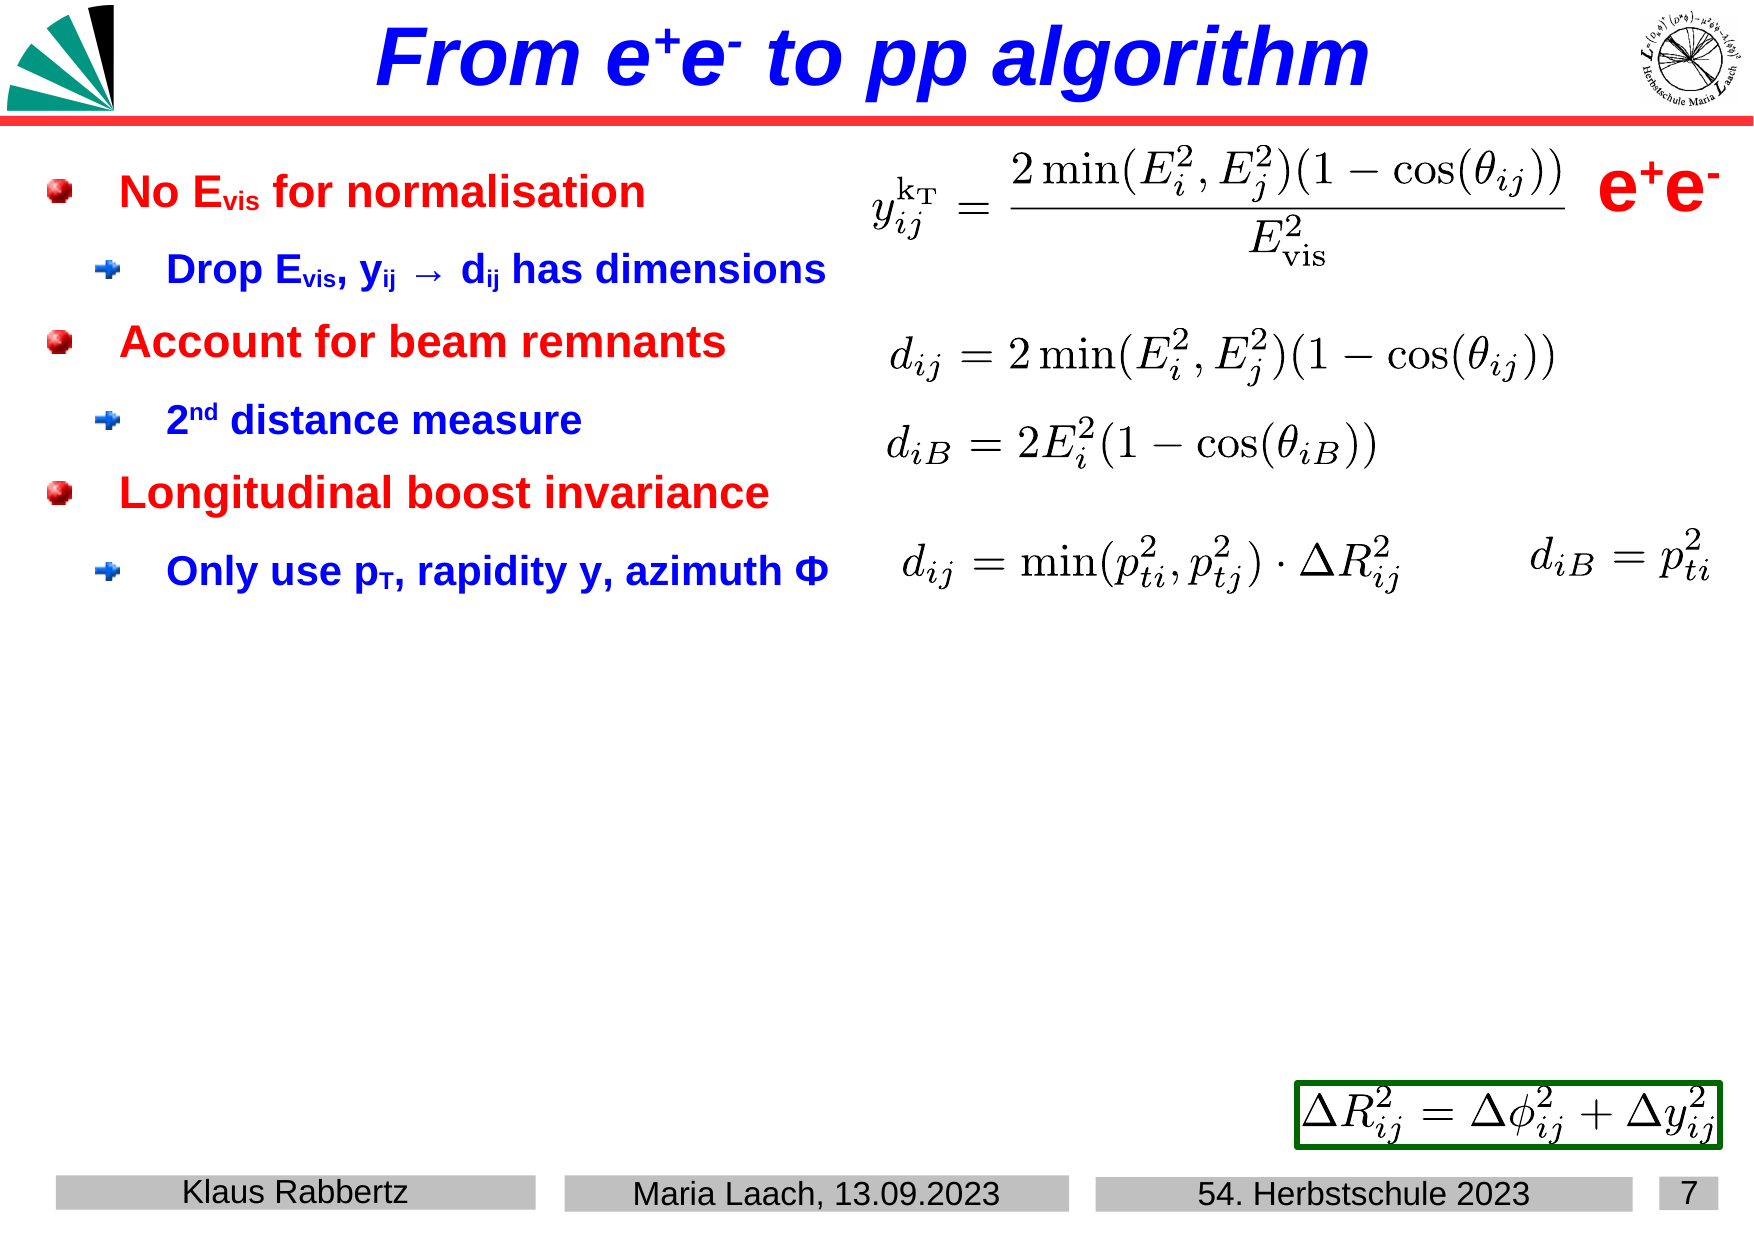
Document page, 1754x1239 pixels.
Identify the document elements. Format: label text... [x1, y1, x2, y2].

picture [7, 5, 114, 112]
picture [1529, 528, 1711, 581]
picture [1641, 11, 1741, 106]
picture [901, 535, 1403, 594]
picture [888, 328, 1558, 387]
picture [871, 145, 1565, 266]
title From e+e- to pp algorithm [129, 0, 1617, 114]
picture [1300, 1086, 1717, 1144]
text_box e+e- [1585, 138, 1733, 234]
picture [885, 416, 1380, 469]
list No Evis for normalisation Drop Evis, yij → dij has dimensions Account for beam remnants 2nd distance measure Longitudinal boost invariance Only use pT, rapidity y, azimuth Φ [36, 165, 1713, 1107]
